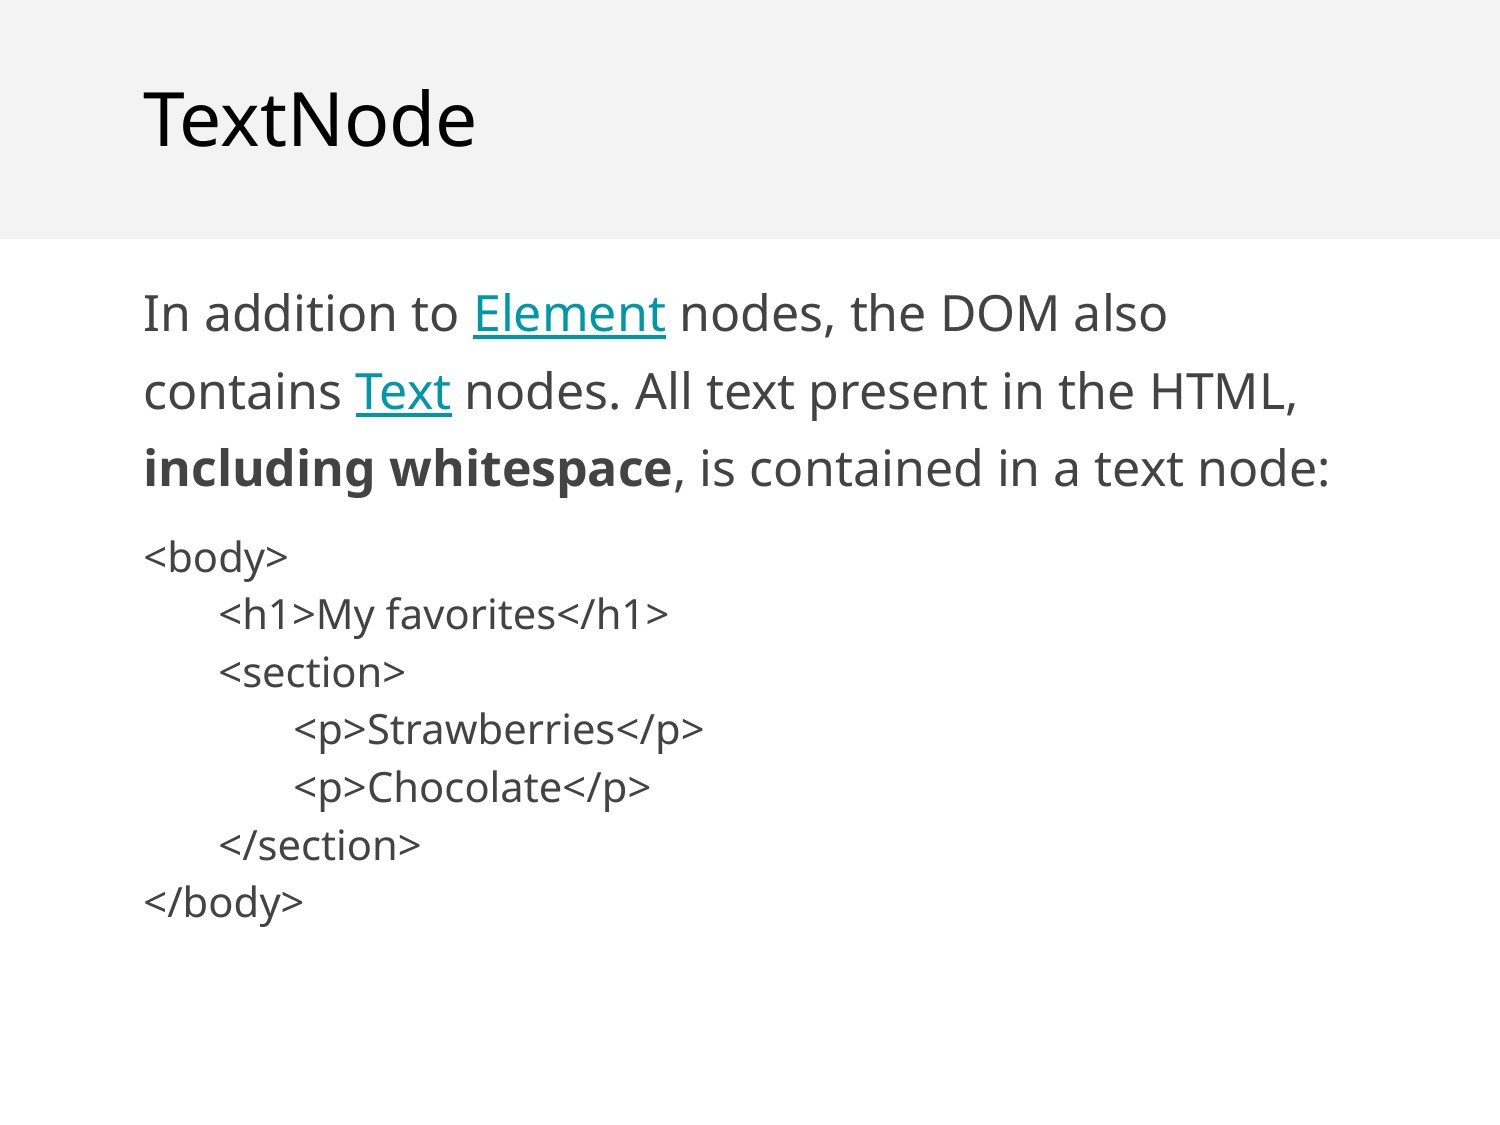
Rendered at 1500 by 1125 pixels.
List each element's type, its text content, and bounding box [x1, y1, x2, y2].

list In addition to Element nodes, the DOM also contains Text nodes. All text present in the HTML, including whitespace, is contained in a text node: [128, 255, 1372, 433]
list <body> <h1>My favorites</h1> <section> <p>Strawberries</p> <p>Chocolate</p> </section> </body> [128, 508, 813, 939]
title TextNode [128, 56, 1372, 183]
